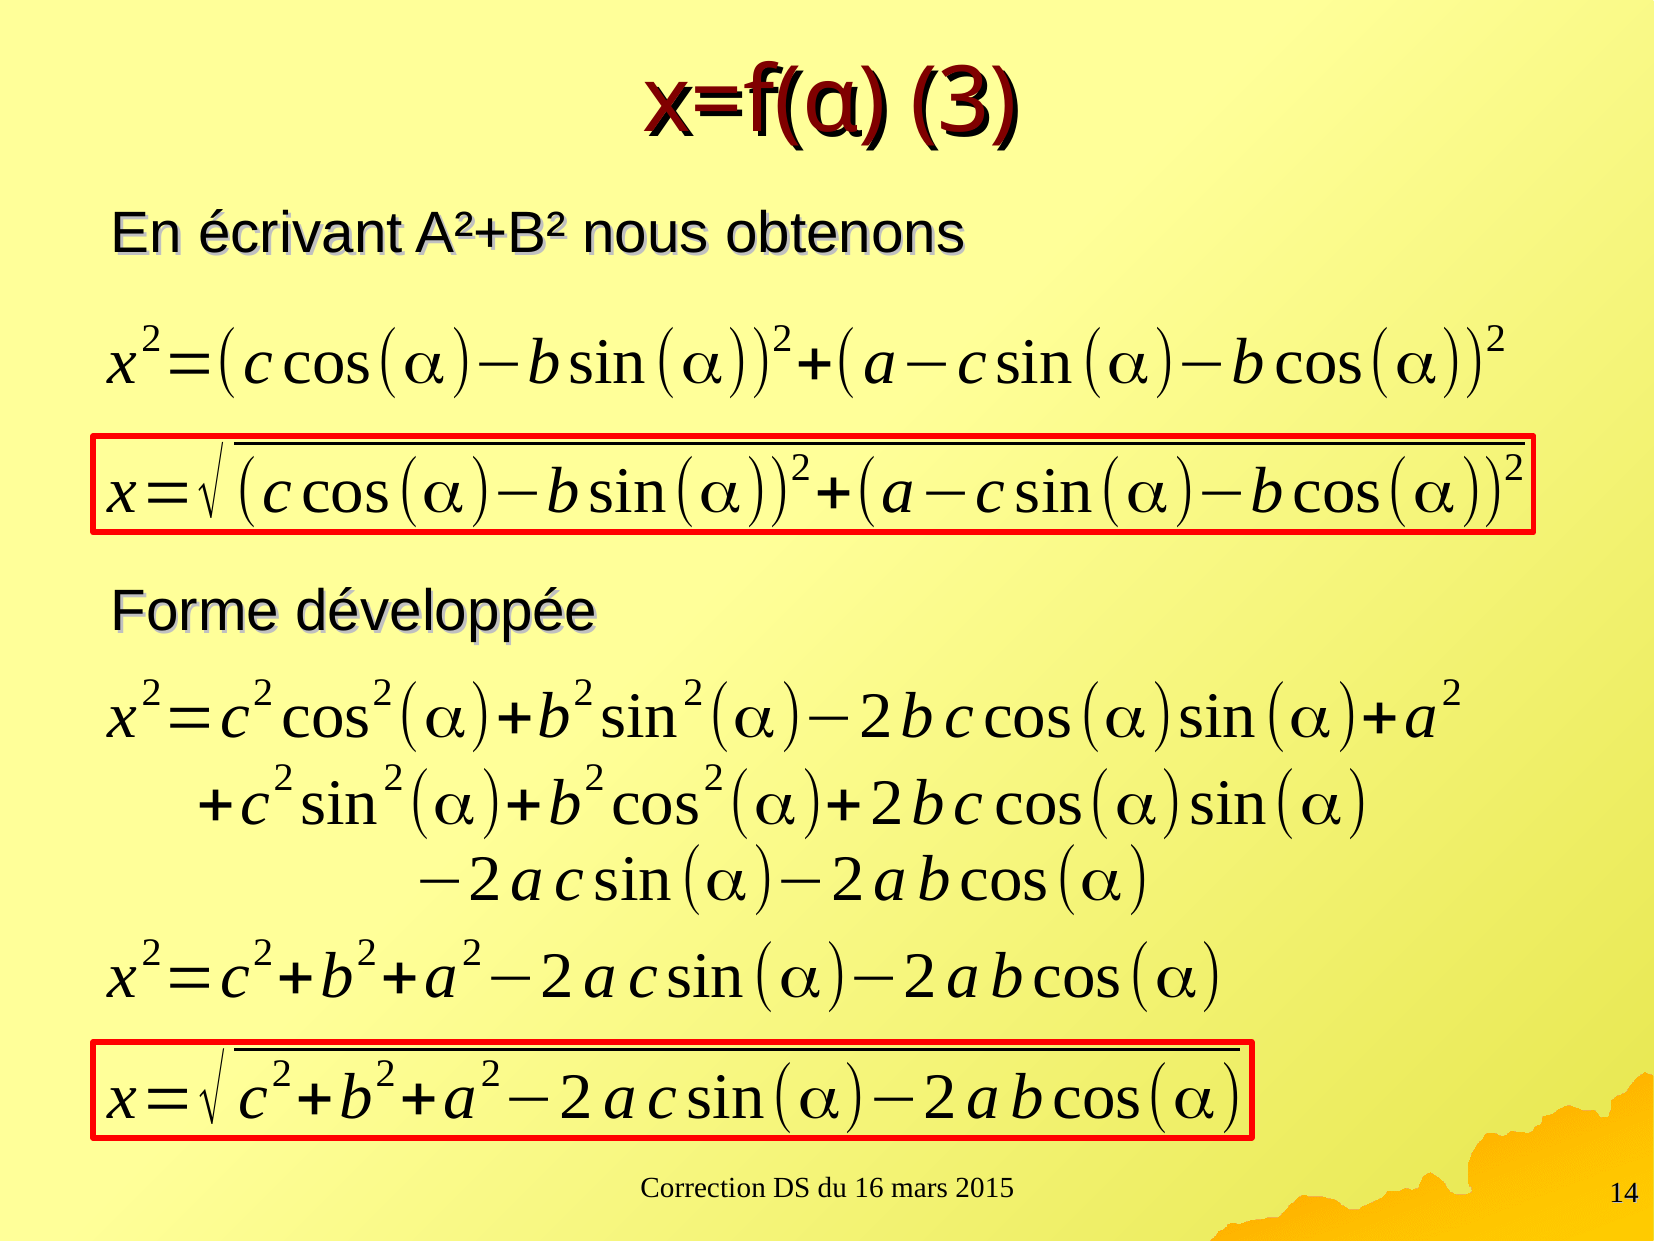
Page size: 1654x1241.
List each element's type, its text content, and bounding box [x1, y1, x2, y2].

text_box Forme développée [96, 570, 629, 651]
chart [96, 670, 1469, 917]
text_box En écrivant A²+B² nous obtenons [96, 192, 998, 272]
chart [96, 439, 1531, 530]
chart [96, 316, 1512, 400]
chart [96, 930, 1230, 1014]
title x=f(α) (3) [85, 0, 1574, 193]
chart [96, 1045, 1249, 1135]
